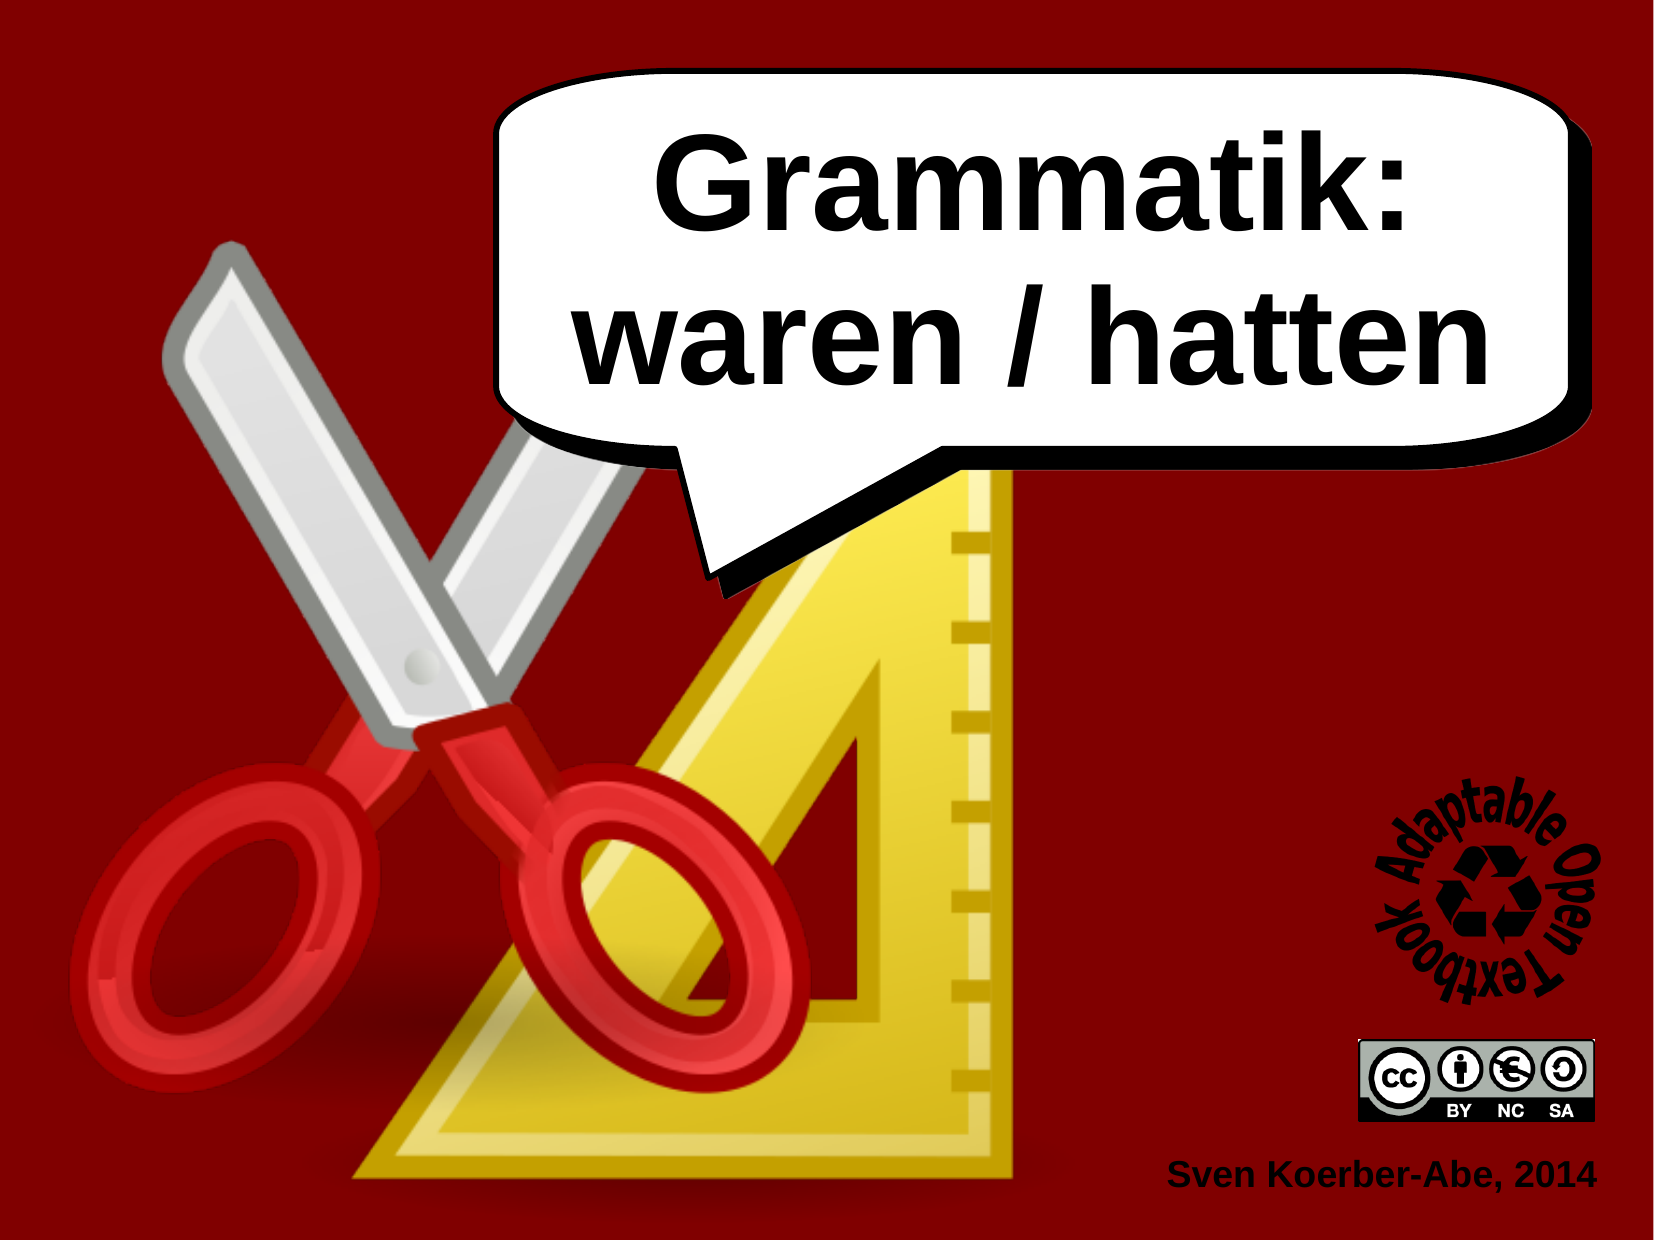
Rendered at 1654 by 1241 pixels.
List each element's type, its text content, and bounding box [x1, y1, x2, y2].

picture [1358, 1039, 1595, 1123]
picture [1370, 773, 1607, 1010]
text_box Sven Koerber-Abe, 2014 [1104, 1145, 1613, 1205]
picture [5, 171, 1081, 1241]
text_box Grammatik: waren / hatten [496, 70, 1571, 579]
